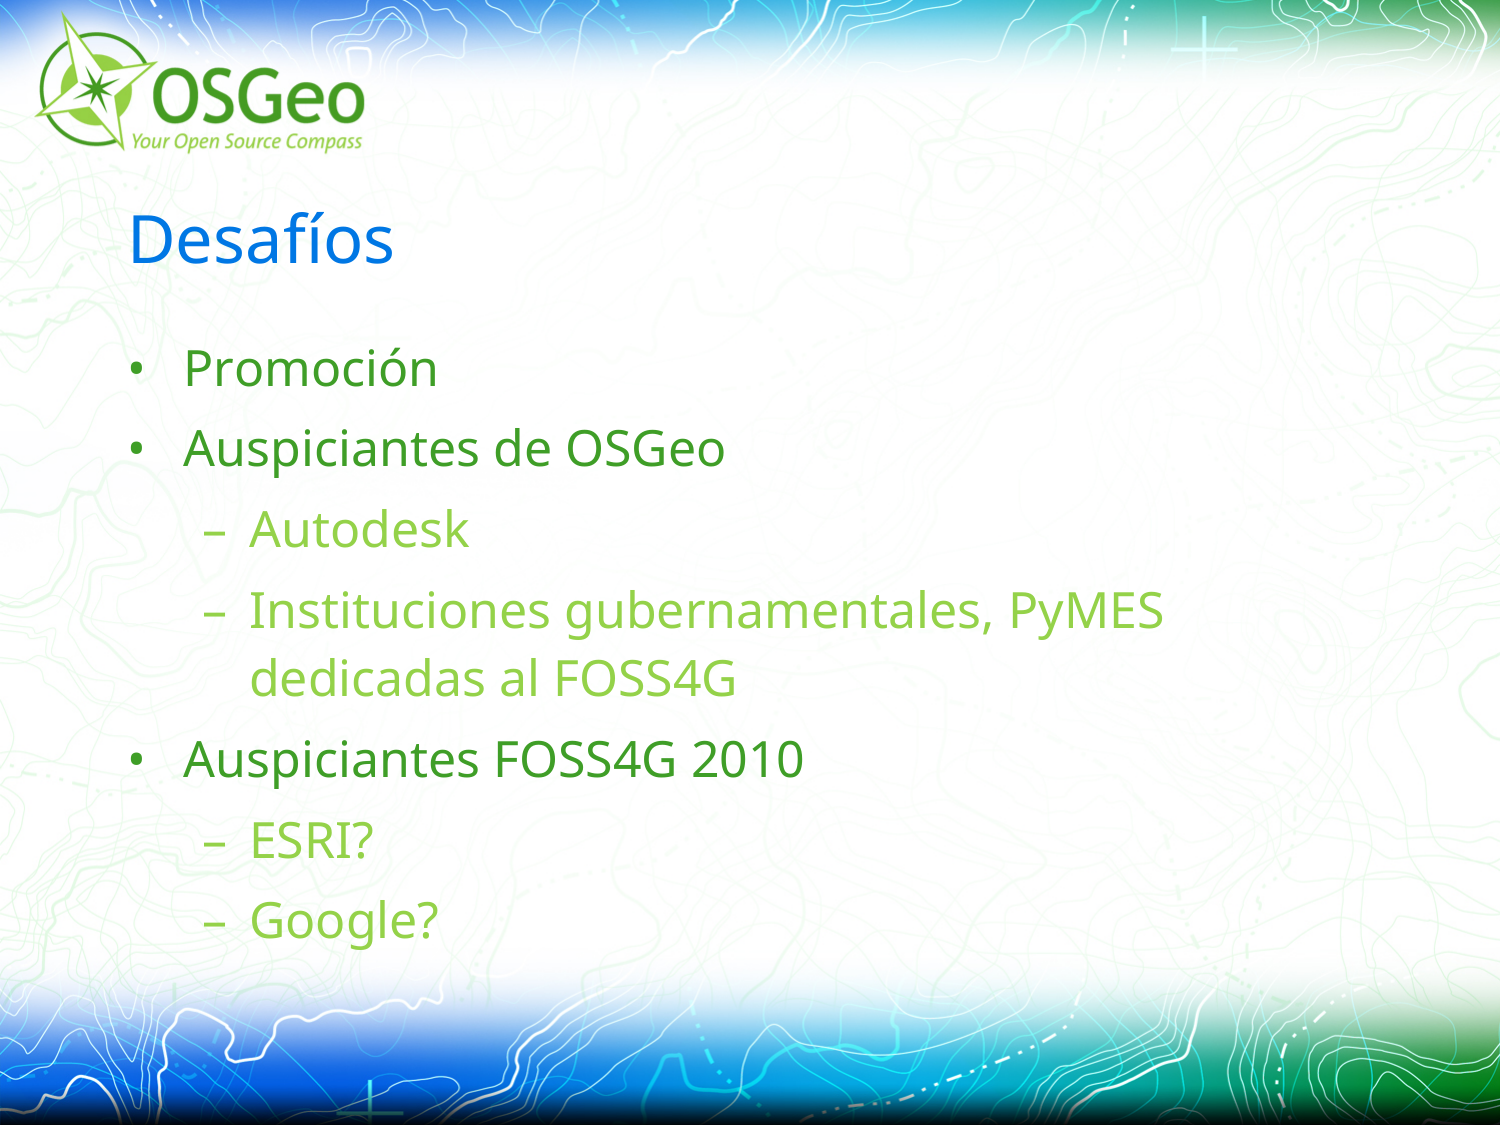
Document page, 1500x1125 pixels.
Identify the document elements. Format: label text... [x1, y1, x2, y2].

title Desafíos [112, 187, 1388, 288]
list Promoción Auspiciantes de OSGeo Autodesk Instituciones gubernamentales, PyMES dedicadas al FOSS4G Auspiciantes FOSS4G 2010 ESRI? Google? [112, 324, 1388, 1068]
picture [0, 0, 1500, 1125]
